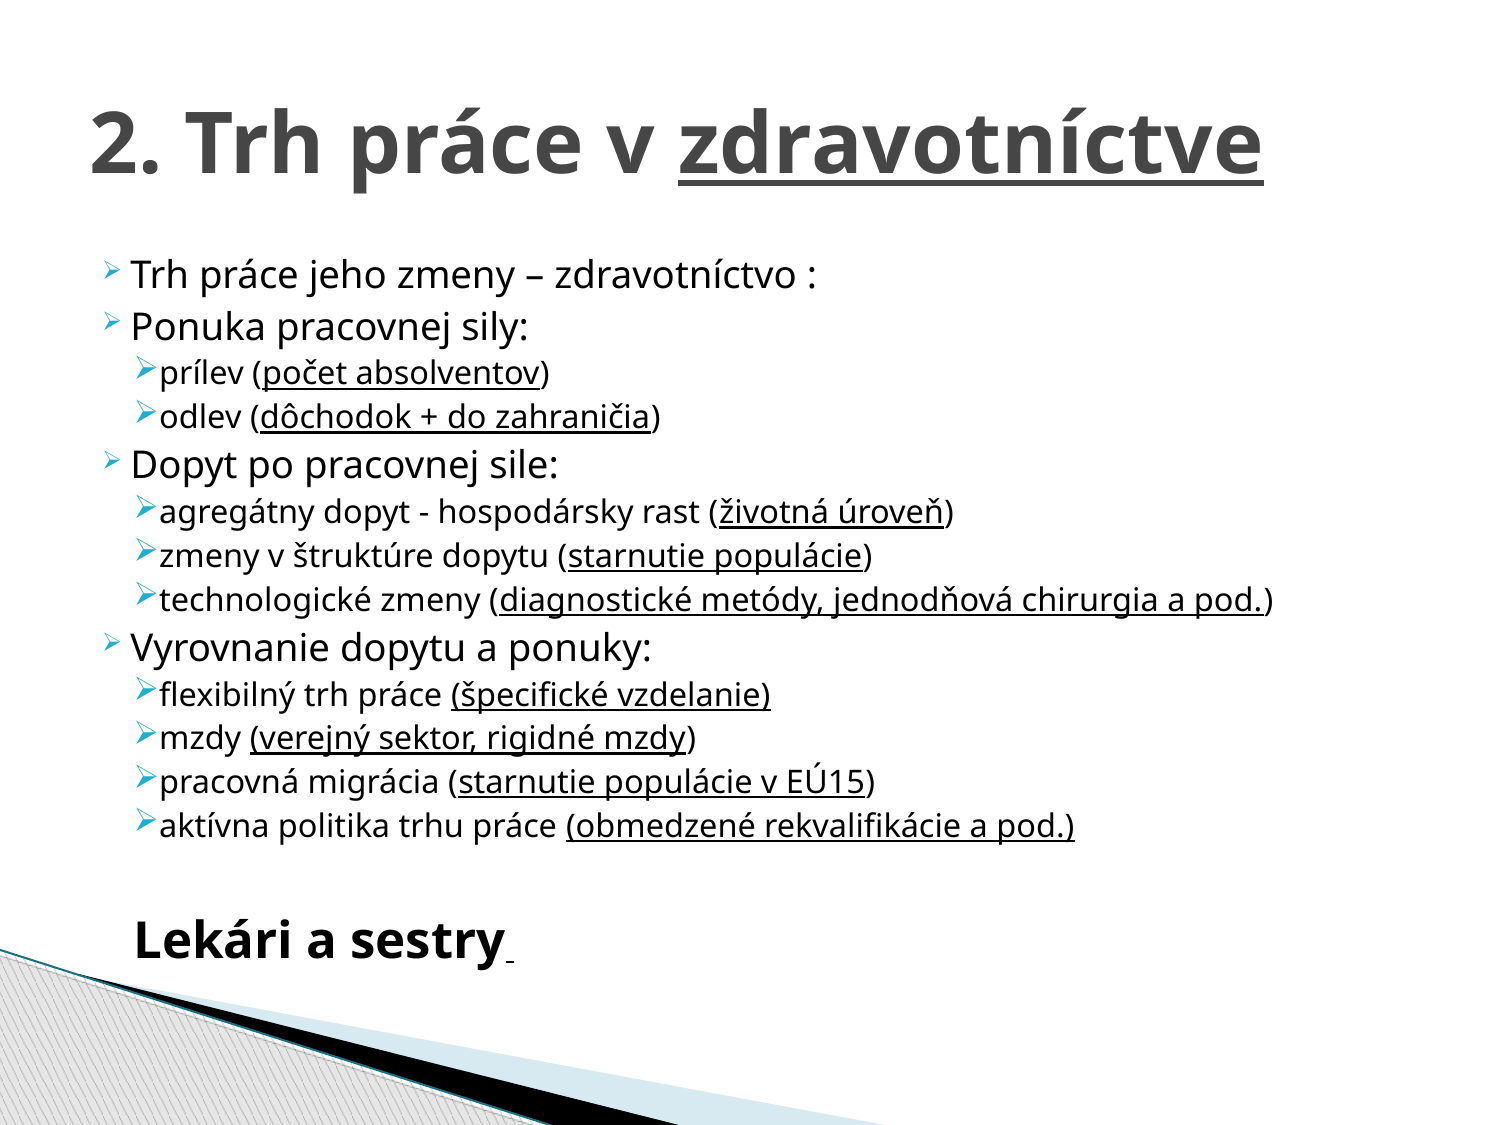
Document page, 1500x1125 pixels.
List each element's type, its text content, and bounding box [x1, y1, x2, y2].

title 2. Trh práce v zdravotníctve [75, 45, 1425, 233]
list Trh práce jeho zmeny – zdravotníctvo : Ponuka pracovnej sily: prílev (počet absolventov) odlev (dôchodok + do zahraničia) Dopyt po pracovnej sile: agregátny dopyt - hospodársky rast (životná úroveň) zmeny v štruktúre dopytu (starnutie populácie) technologické zmeny (diagnostické metódy, jednodňová chirurgia a pod.) Vyrovnanie dopytu a ponuky: flexibilný trh práce (špecifické vzdelanie) mzdy (verejný sektor, rigidné mzdy) pracovná migrácia (starnutie populácie v EÚ15) aktívna politika trhu práce (obmedzené rekvalifikácie a pod.) Lekári a sestry [75, 243, 1425, 986]
